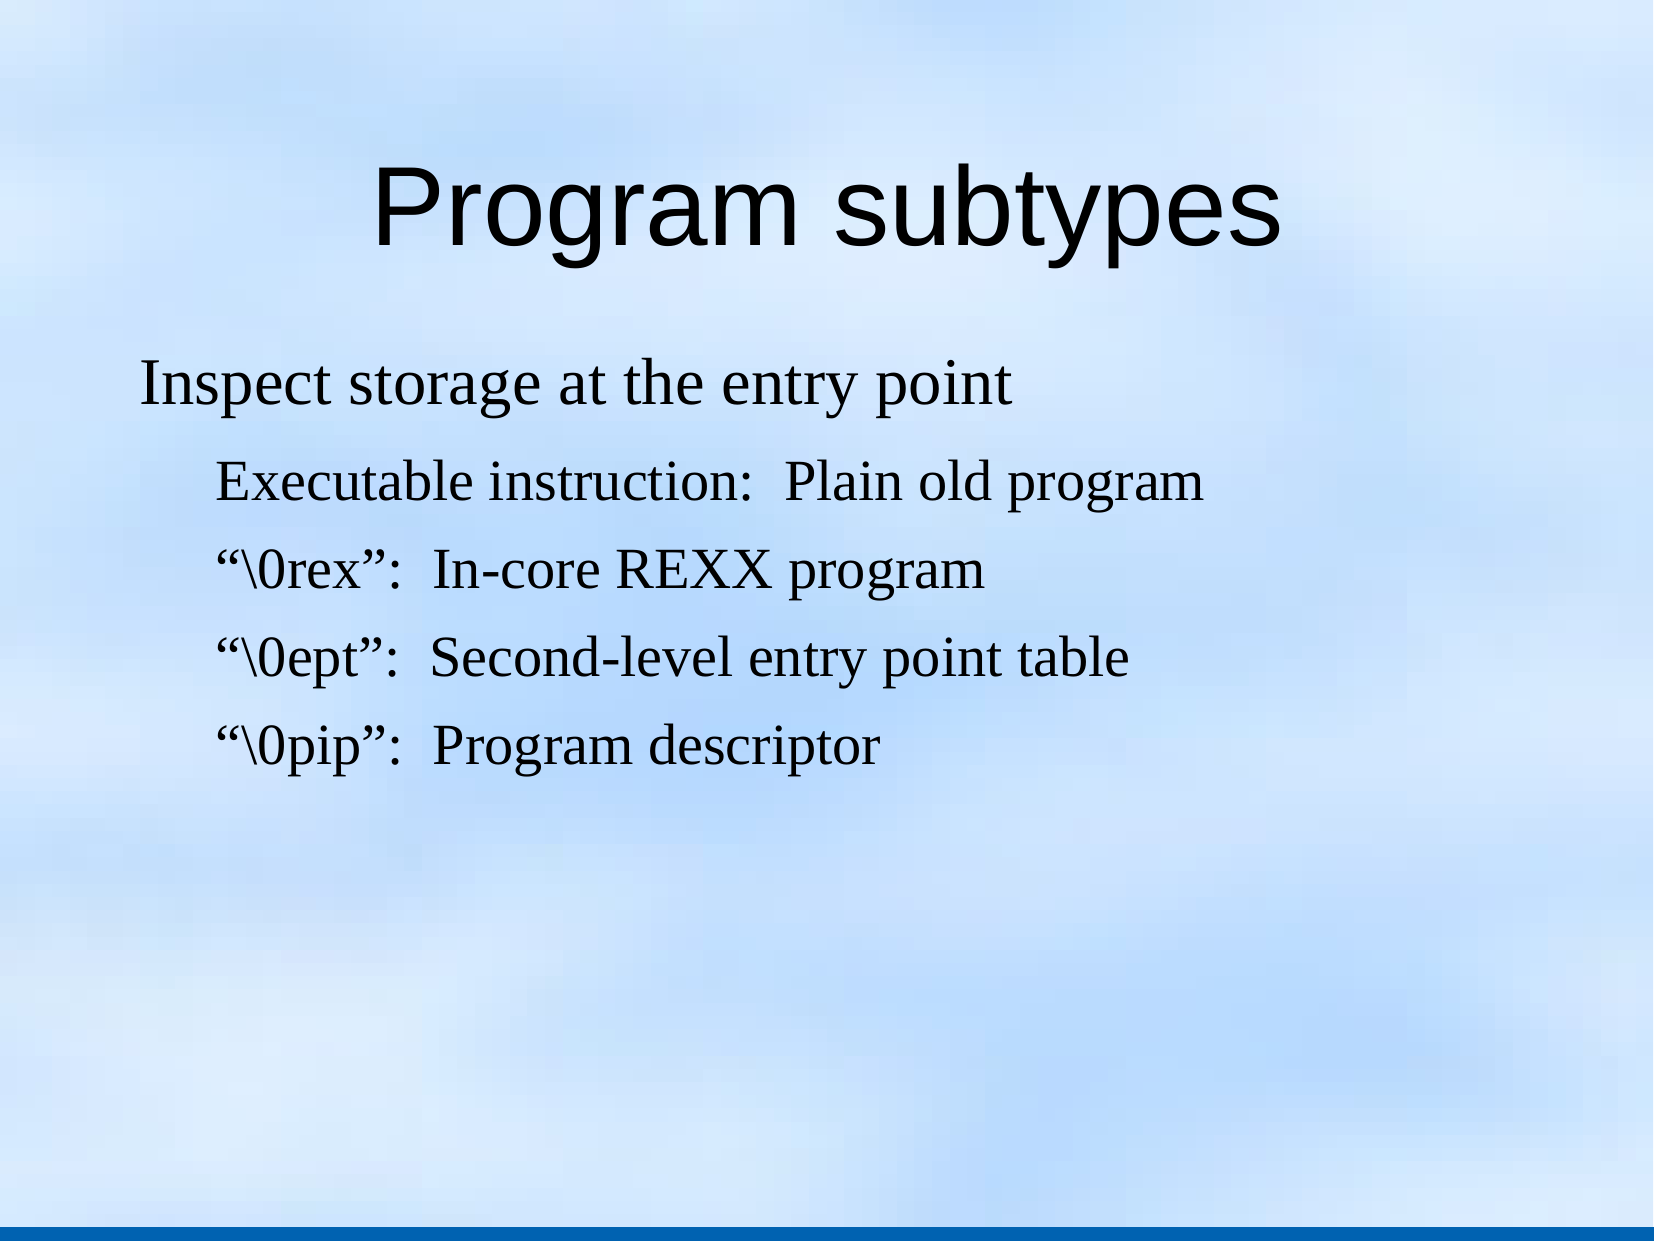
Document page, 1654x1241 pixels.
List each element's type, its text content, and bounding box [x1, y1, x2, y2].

title Program subtypes [121, 102, 1533, 311]
picture [0, 0, 1654, 1227]
list Inspect storage at the entry point Executable instruction: Plain old program “\0rex”: In-core REXX program “\0ept”: Second-level entry point table “\0pip”: Program descriptor [121, 344, 1533, 1127]
